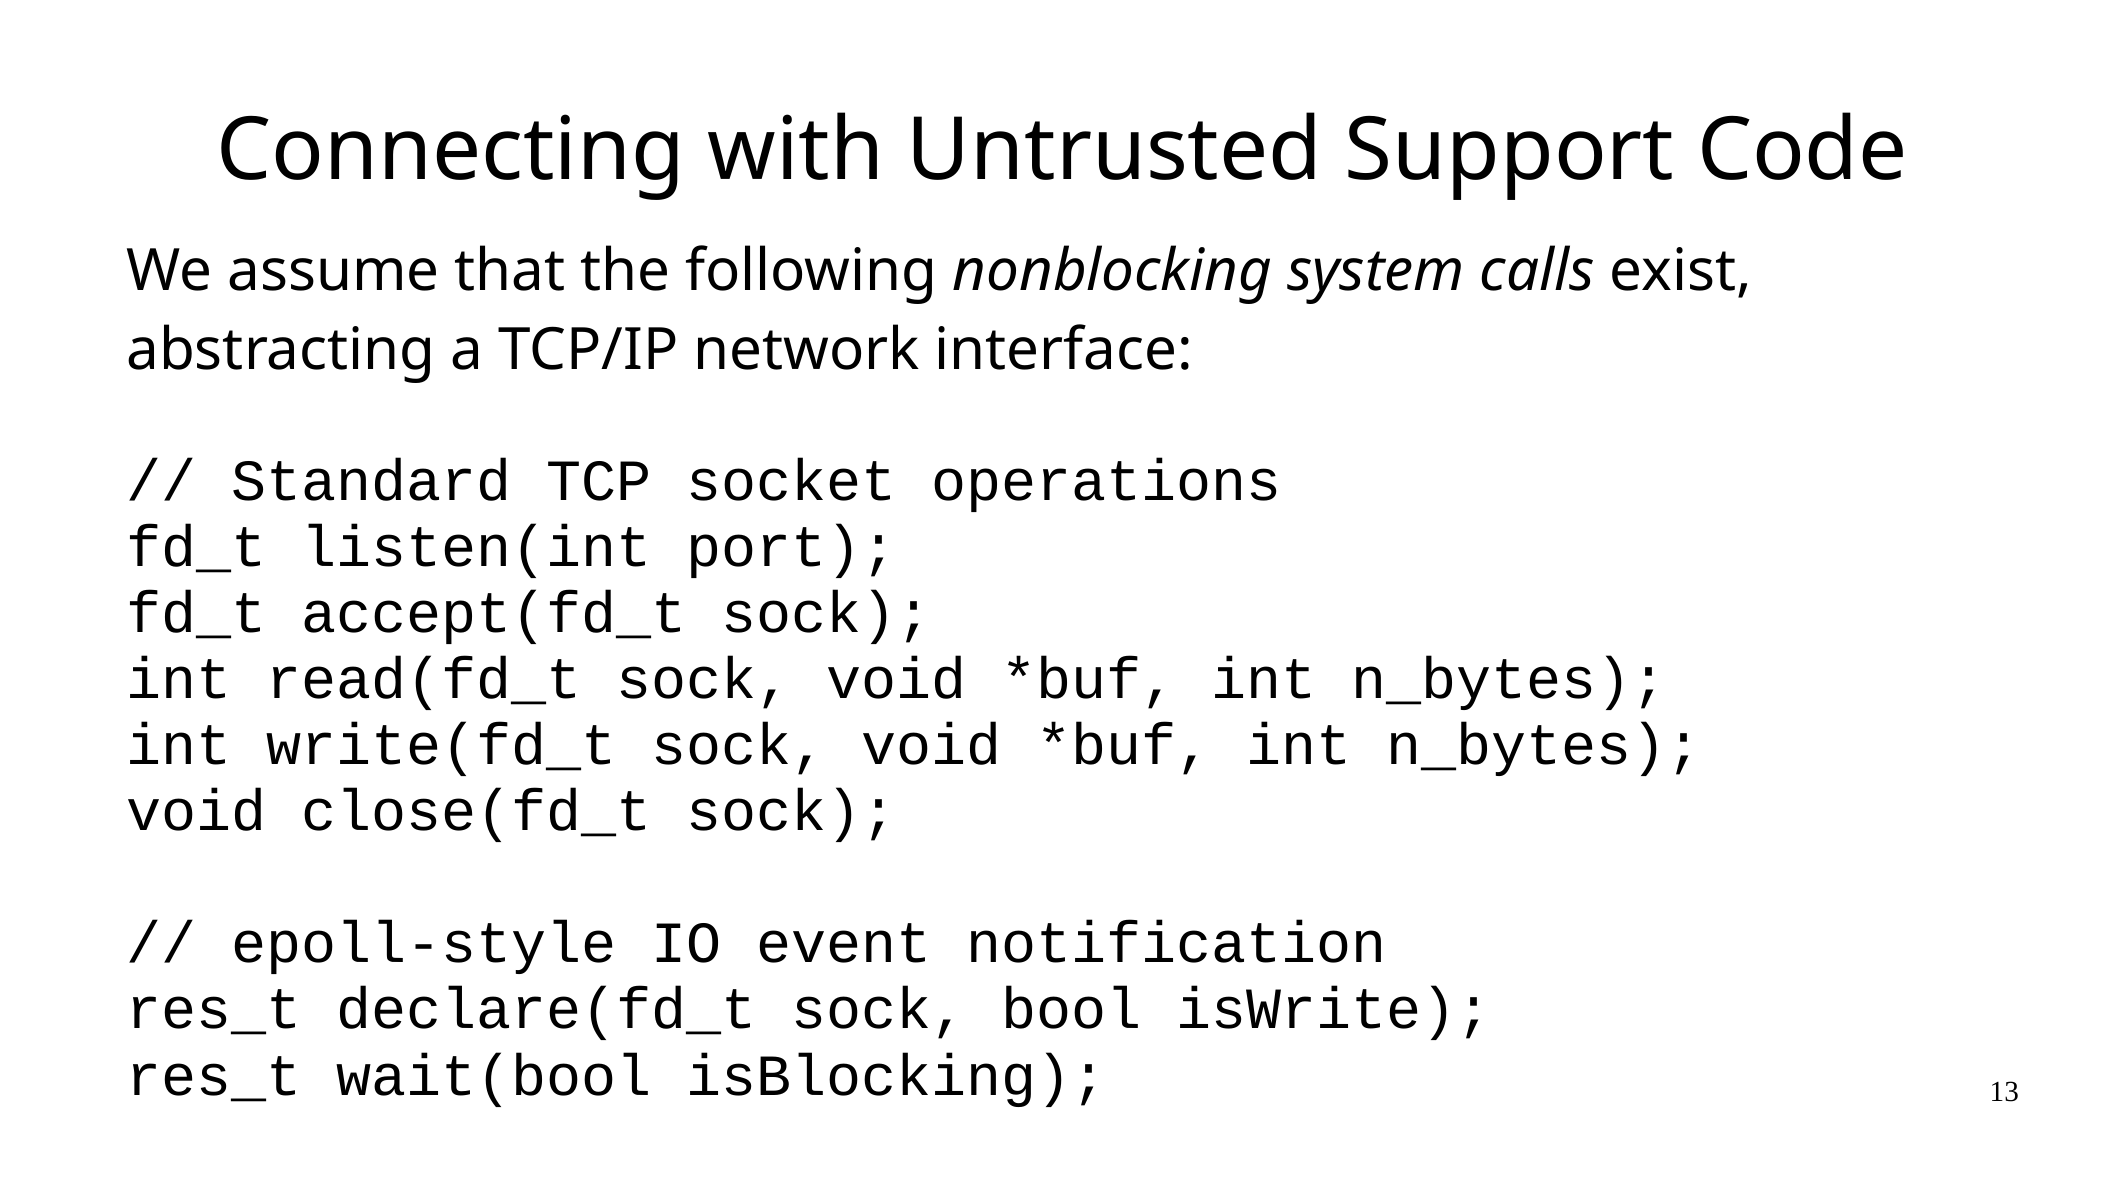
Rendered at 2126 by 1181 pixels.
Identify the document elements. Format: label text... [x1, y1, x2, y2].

title Connecting with Untrusted Support Code [106, 47, 2020, 245]
text_box We assume that the following nonblocking system calls exist, abstracting a TCP/IP network interface: // Standard TCP socket operations fd_t listen(int port); fd_t accept(fd_t sock); int read(fd_t sock, void *buf, int n_bytes); int write(fd_t sock, void *buf, int n_bytes); void close(fd_t sock); // epoll-style IO event notification res_t declare(fd_t sock, bool isWrite); res_t wait(bool isBlocking); [111, 220, 2012, 1098]
